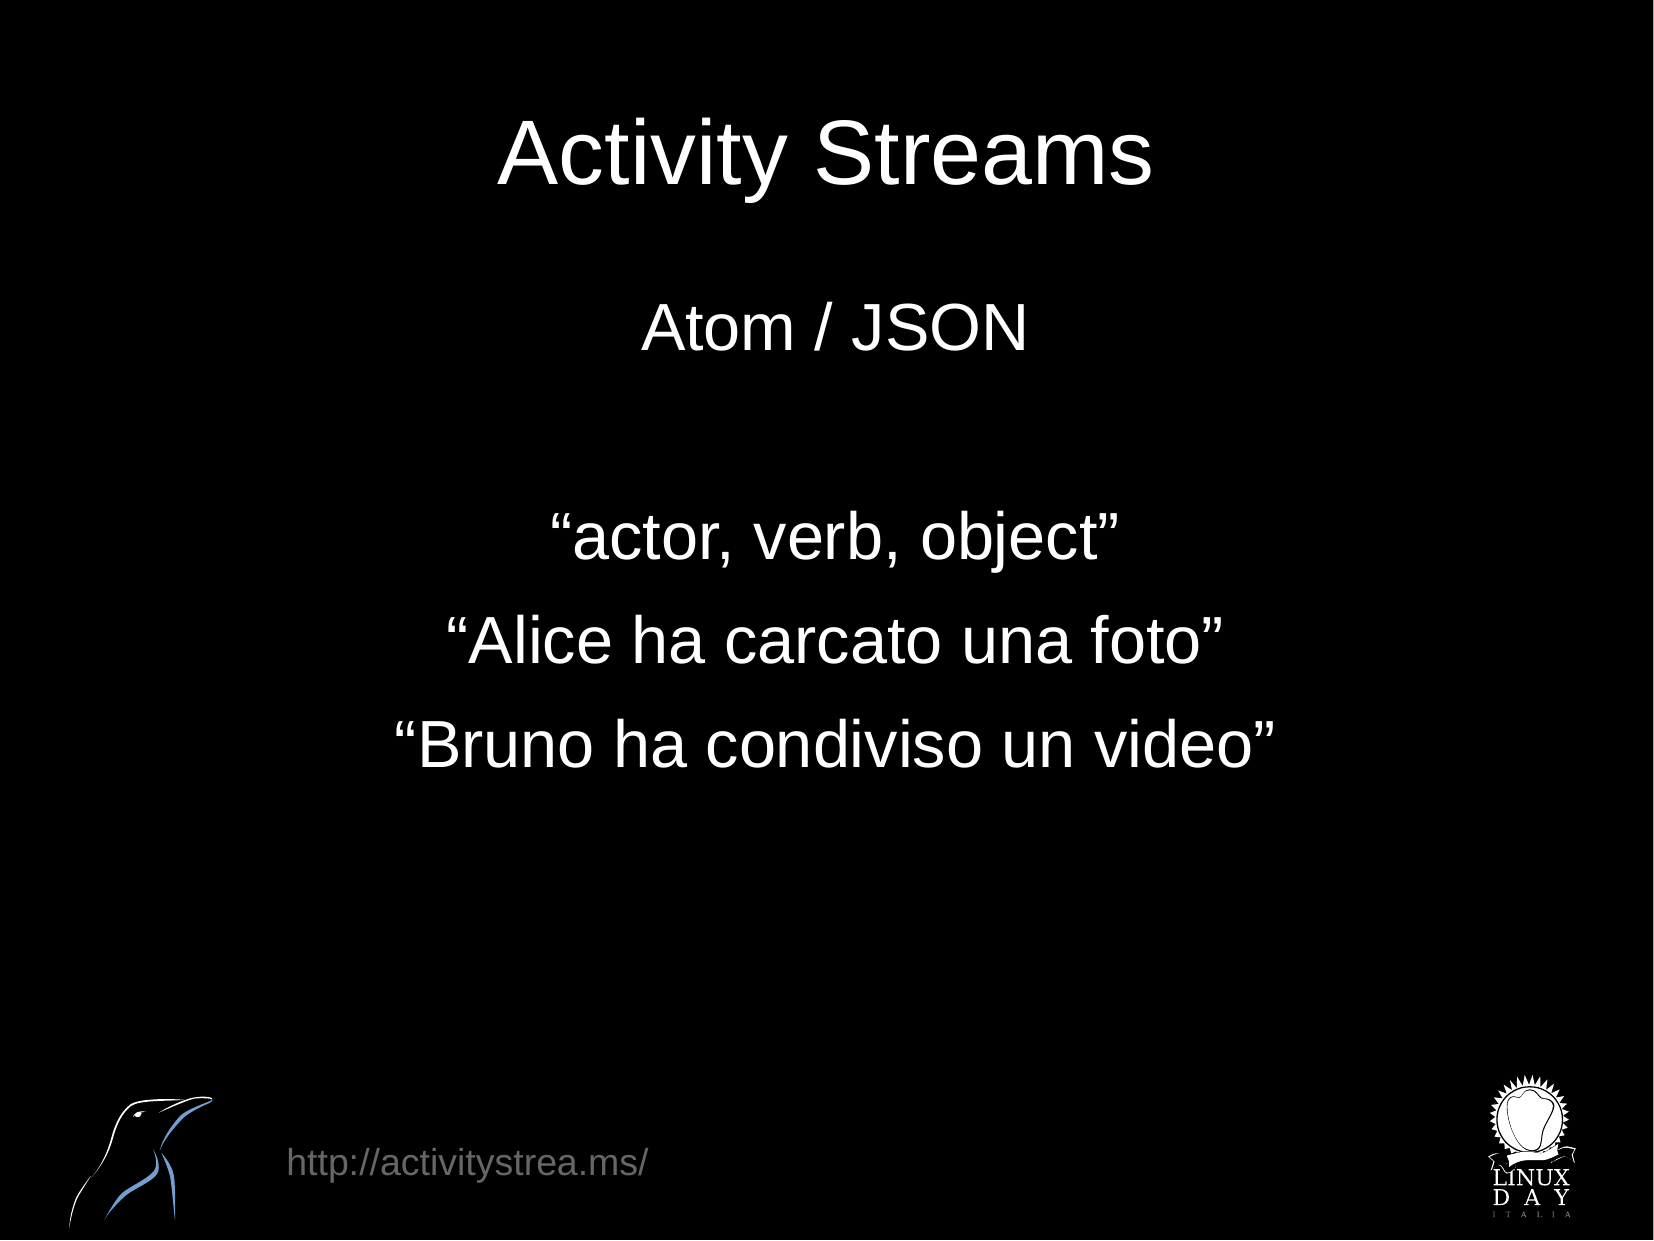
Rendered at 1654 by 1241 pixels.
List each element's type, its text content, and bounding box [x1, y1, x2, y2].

title Activity Streams [82, 56, 1571, 250]
text_box http://activitystrea.ms/ [271, 1133, 1441, 1191]
list Atom / JSON “actor, verb, object” “Alice ha carcato una foto” “Bruno ha condiviso un video” [82, 290, 1571, 1109]
